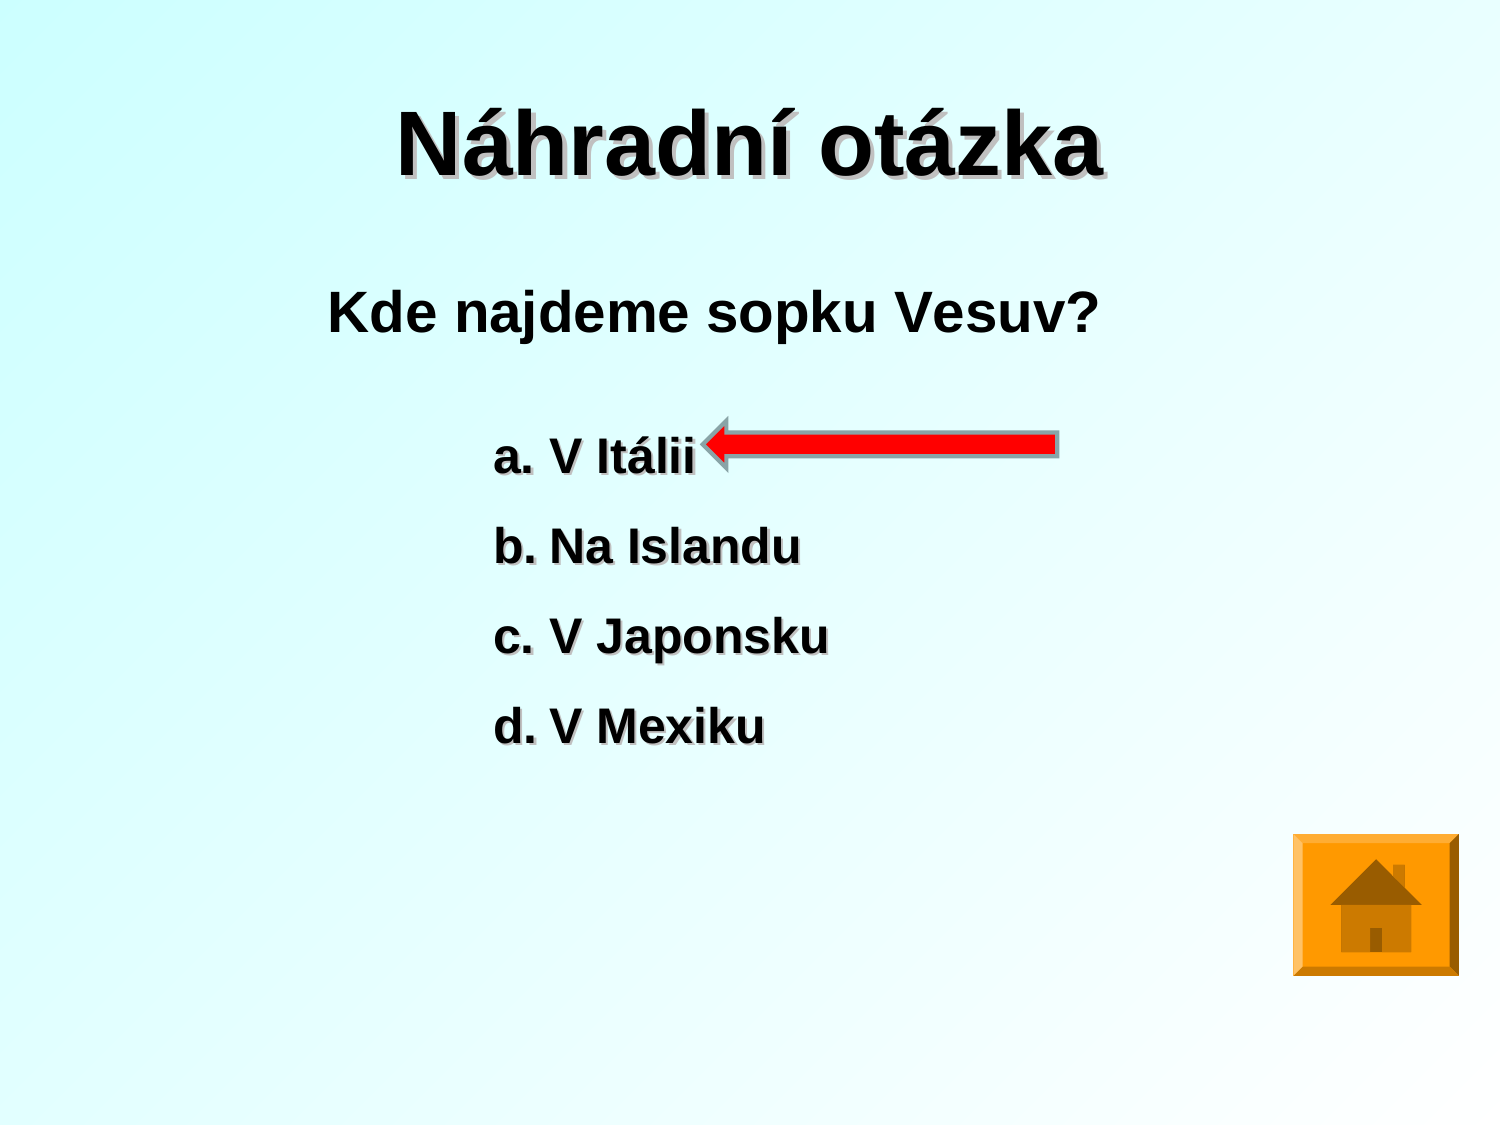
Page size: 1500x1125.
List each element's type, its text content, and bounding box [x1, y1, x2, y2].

text_box V Itálii Na Islandu V Japonsku V Mexiku [478, 385, 1093, 761]
title Náhradní otázka [75, 45, 1426, 233]
list Kde najdeme sopku Vesuv? [312, 267, 1130, 367]
text_box [1295, 834, 1459, 976]
text_box [702, 420, 1058, 469]
